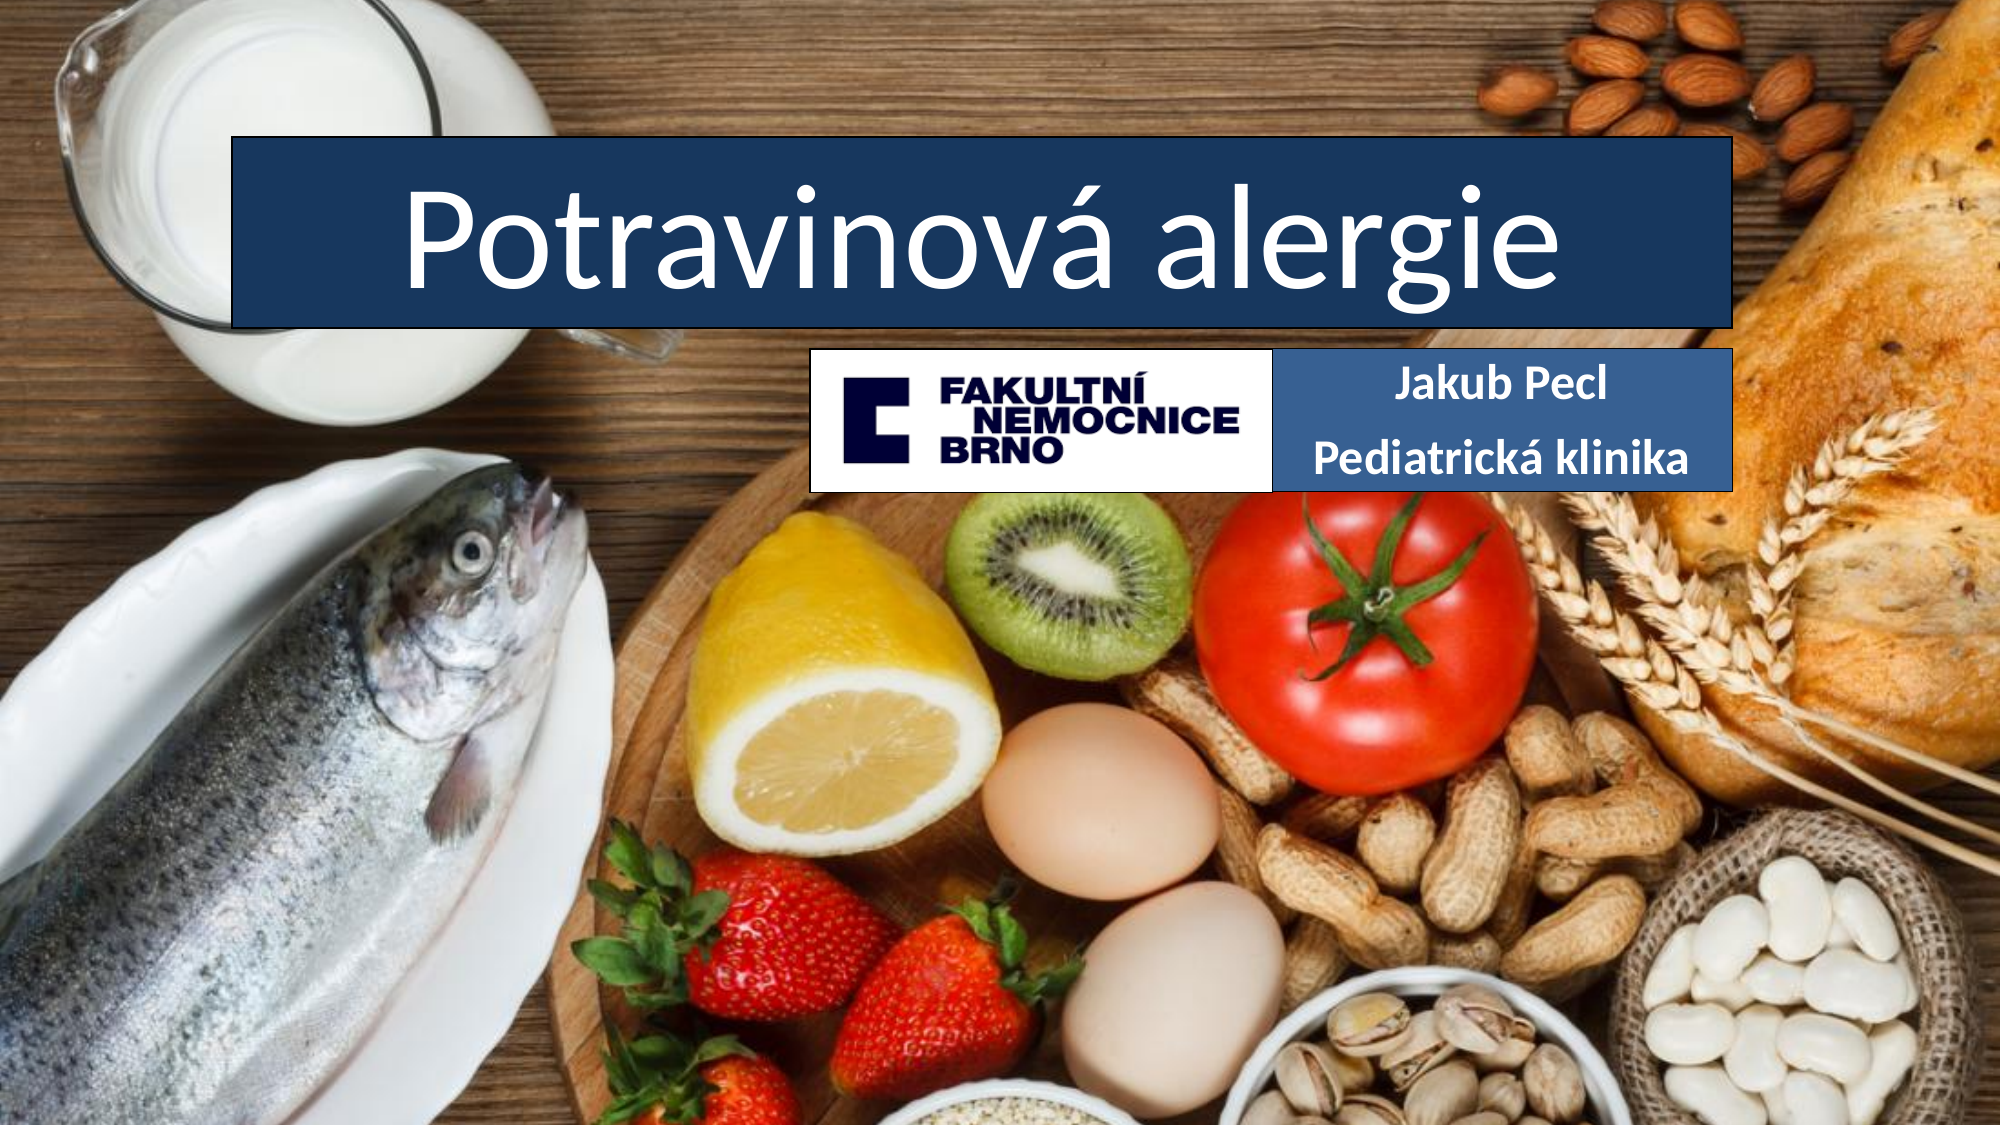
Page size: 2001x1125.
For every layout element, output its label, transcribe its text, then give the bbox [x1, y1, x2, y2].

subtitle Jakub Pecl Pediatrická klinika [1273, 348, 1733, 492]
picture [0, 0, 2000, 1125]
title Potravinová alergie [232, 137, 1733, 329]
